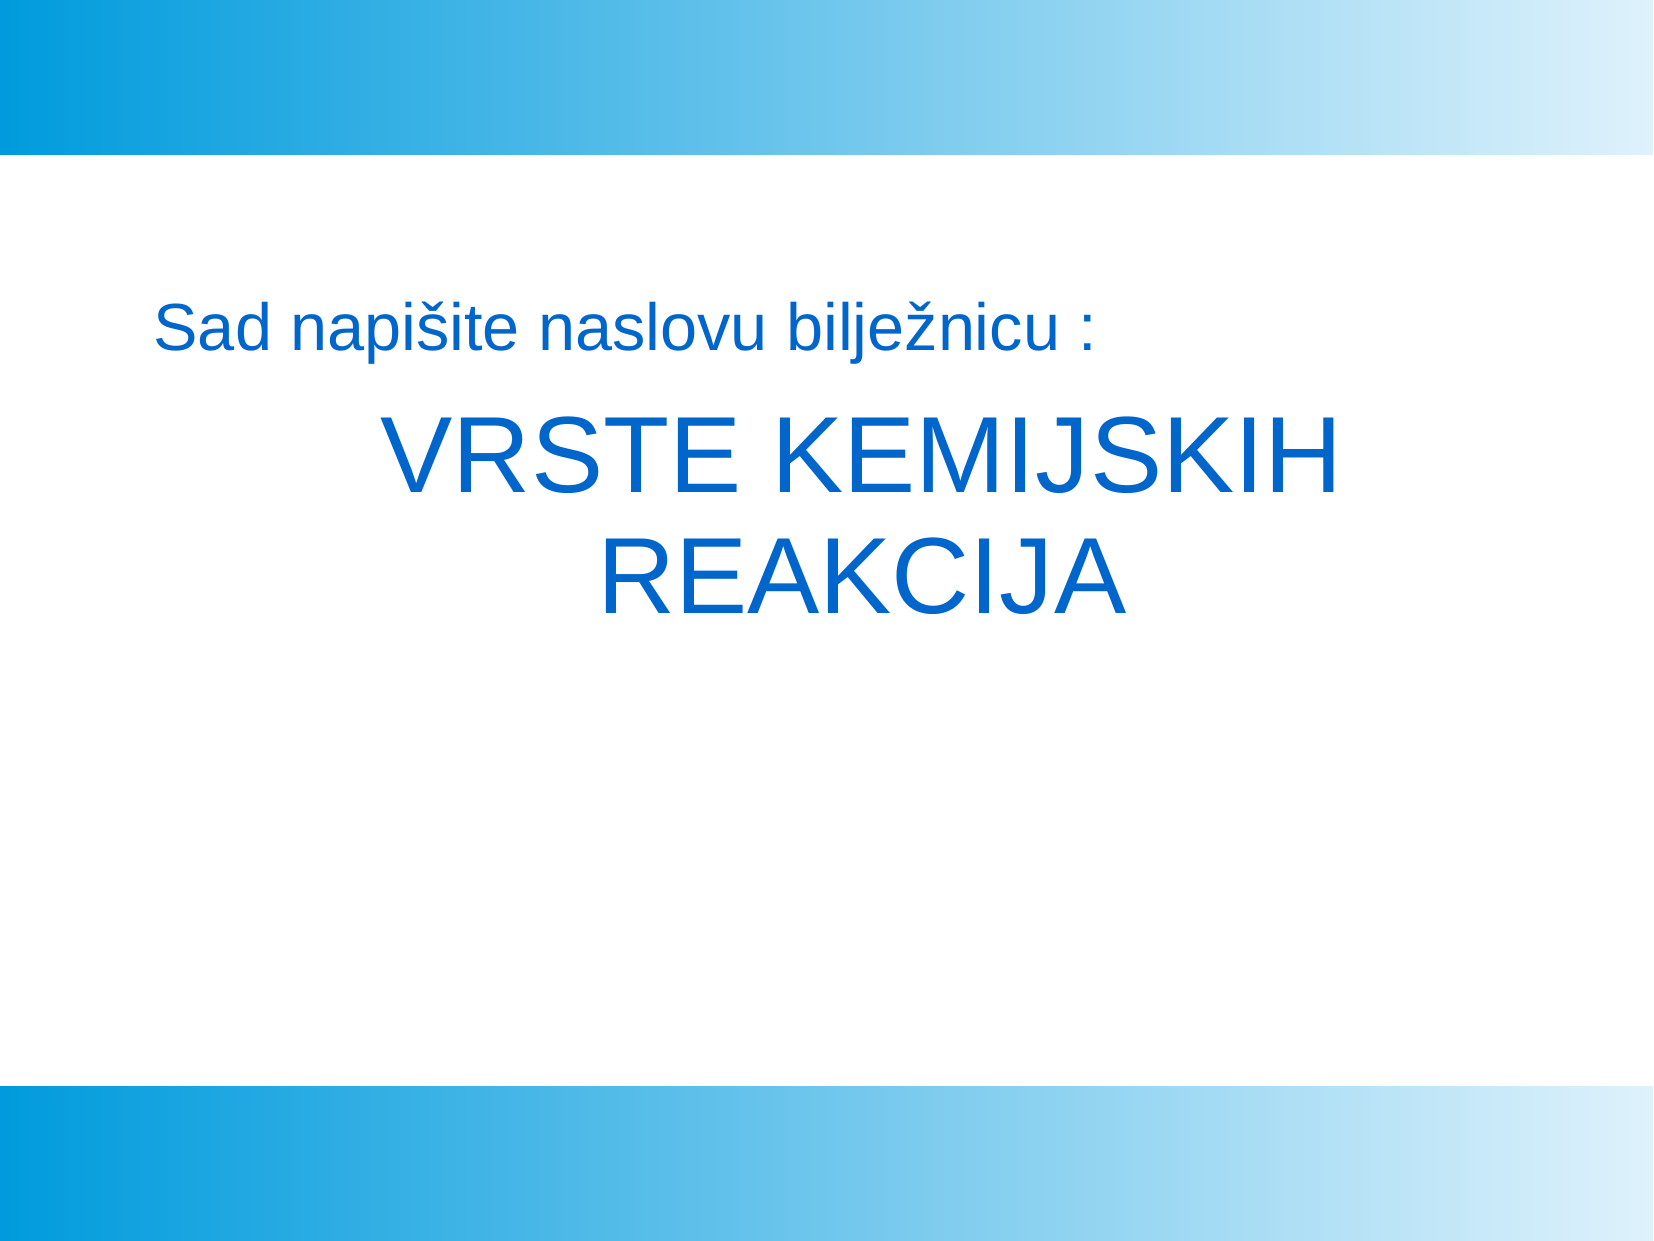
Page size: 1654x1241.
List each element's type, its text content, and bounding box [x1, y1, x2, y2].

list Sad napišite naslovu bilježnicu : VRSTE KEMIJSKIH REAKCIJA [82, 290, 1571, 1010]
